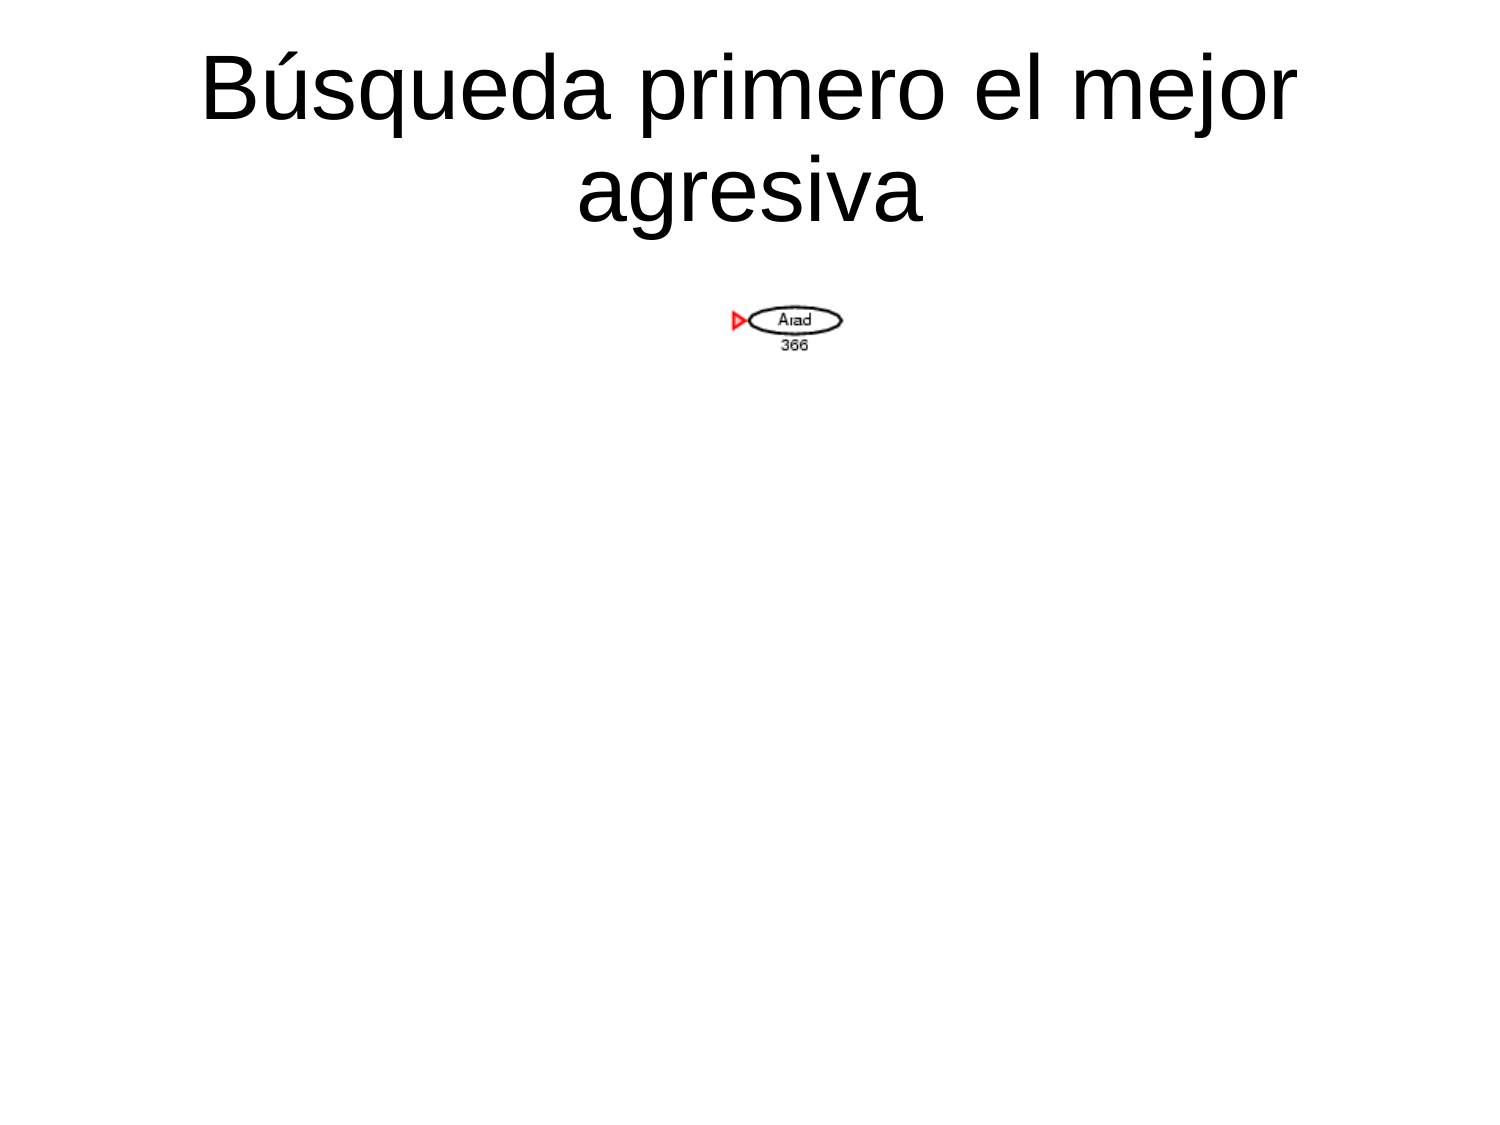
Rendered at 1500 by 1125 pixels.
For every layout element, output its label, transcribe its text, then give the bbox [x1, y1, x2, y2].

picture [287, 299, 1185, 627]
title Búsqueda primero el mejor agresiva [75, 24, 1426, 254]
